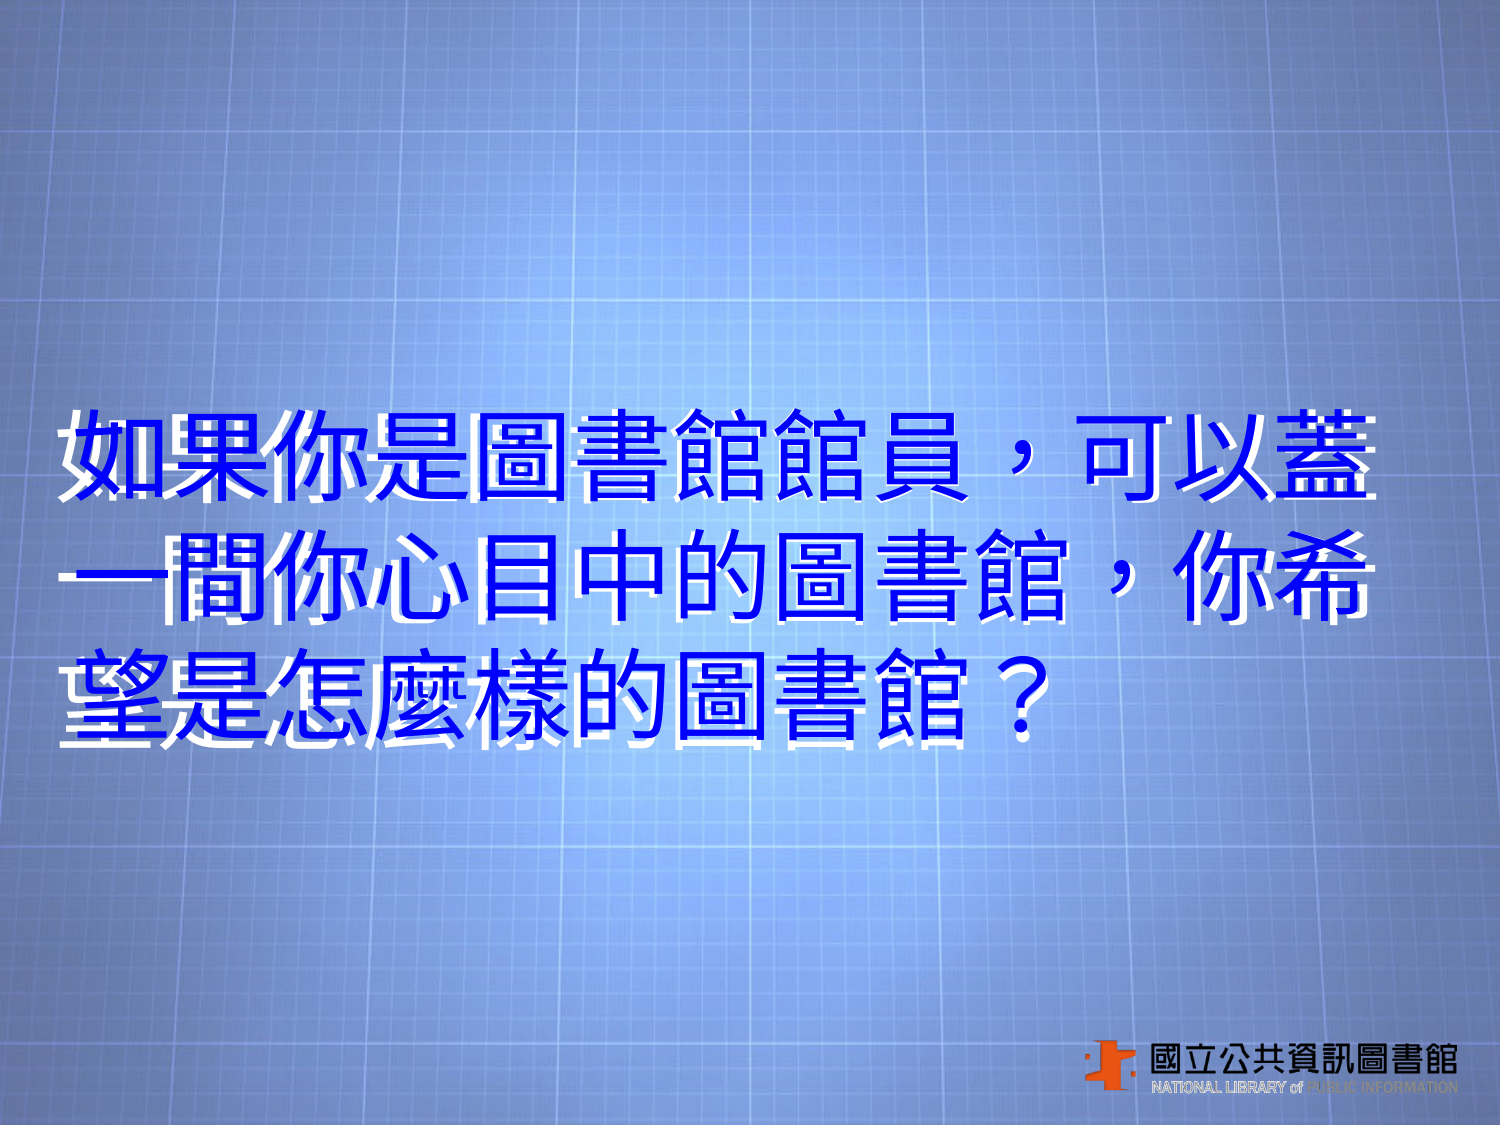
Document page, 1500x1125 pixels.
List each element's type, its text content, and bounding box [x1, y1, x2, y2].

text_box 如果你是圖書館館員，可以蓋一間你心目中的圖書館，你希望是怎麼樣的圖書館？ [47, 378, 1471, 778]
text_box 如果你是圖書館館員，可以蓋一間你心目中的圖書館，你希望是怎麼樣的圖書館？ [64, 378, 1441, 768]
picture [0, 0, 1500, 1125]
